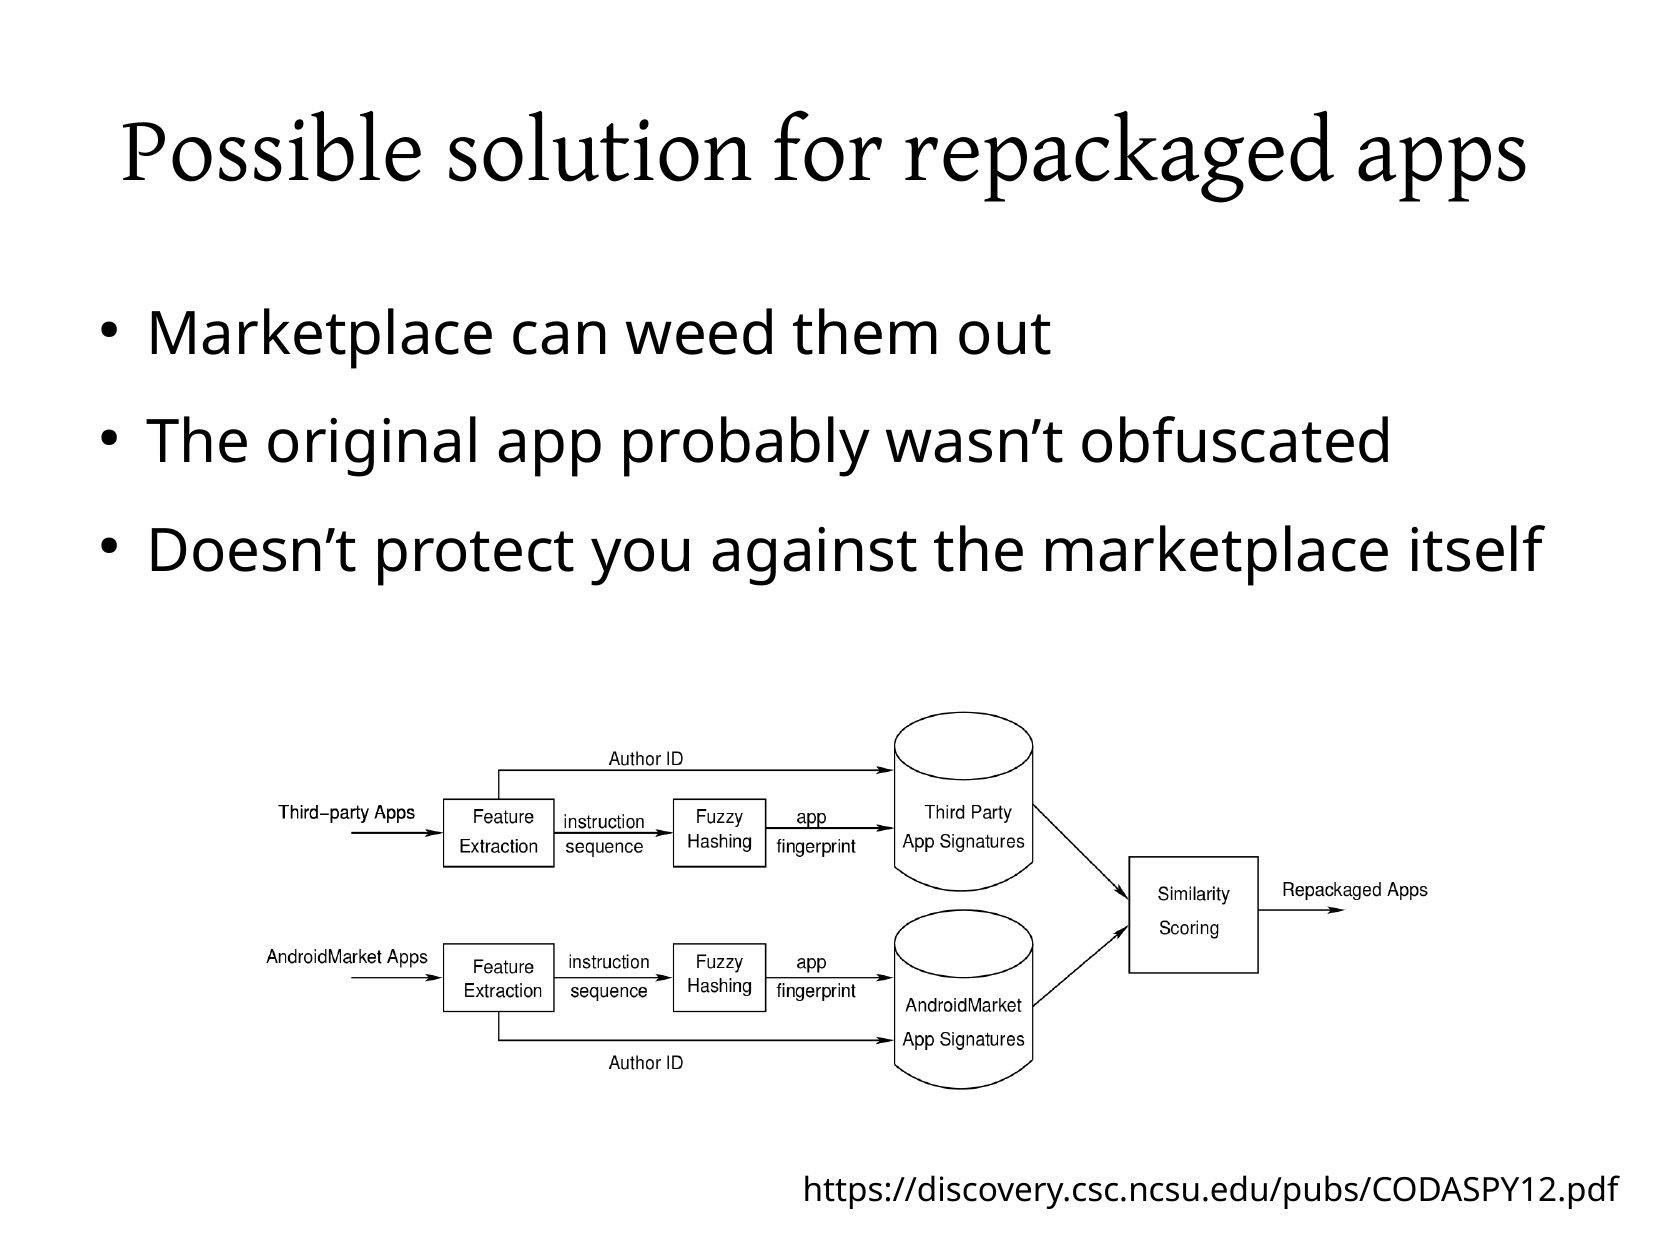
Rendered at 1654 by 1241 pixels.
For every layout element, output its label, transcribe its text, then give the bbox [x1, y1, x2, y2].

list Marketplace can weed them out The original app probably wasn’t obfuscated Doesn’t protect you against the marketplace itself [82, 290, 1571, 634]
title Possible solution for repackaged apps [82, 49, 1571, 257]
text_box https://discovery.csc.ncsu.edu/pubs/CODASPY12.pdf [719, 1158, 1636, 1216]
picture [240, 689, 1436, 1111]
